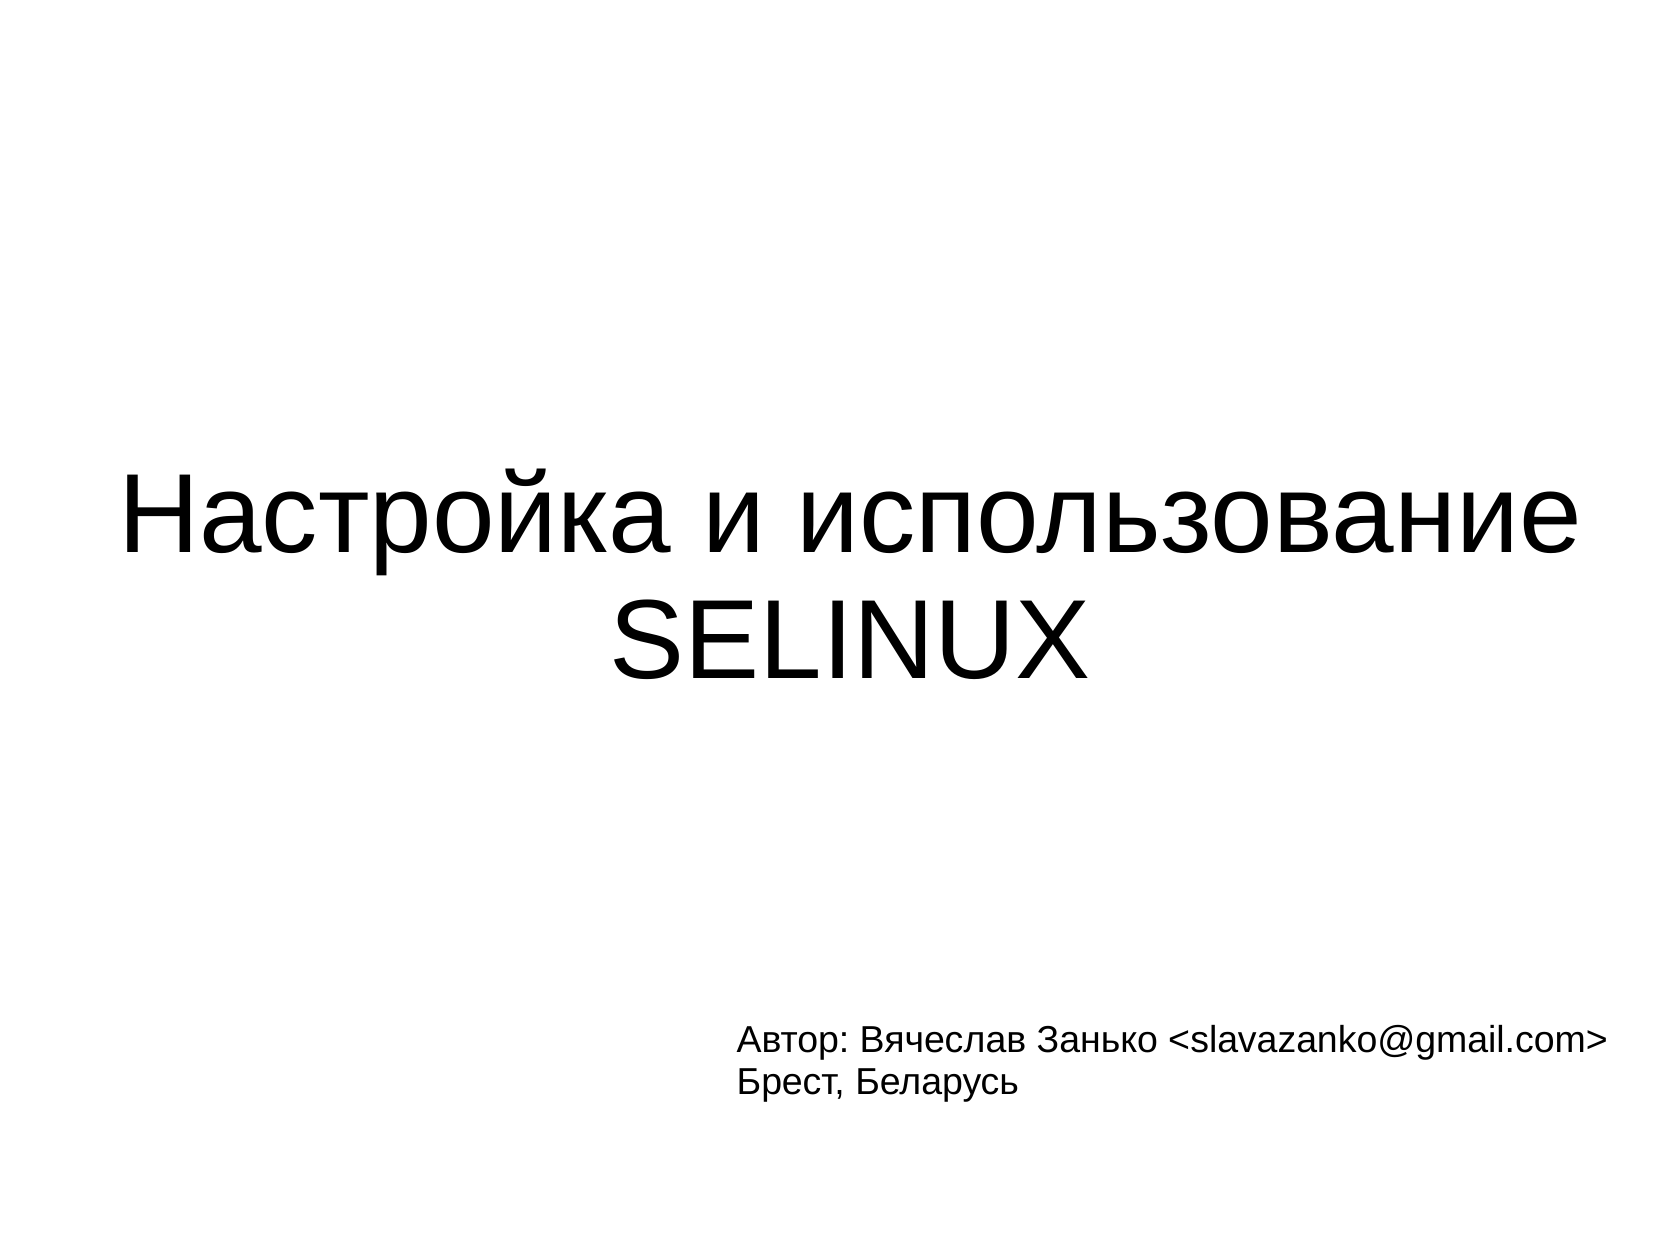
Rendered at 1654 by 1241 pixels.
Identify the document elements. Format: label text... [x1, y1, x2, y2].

text_box Автор: Вячеслав Занько <slavazanko@gmail.com> Брест, Беларусь [708, 1010, 1624, 1152]
title Настройка и использование SELINUX [106, 444, 1595, 709]
